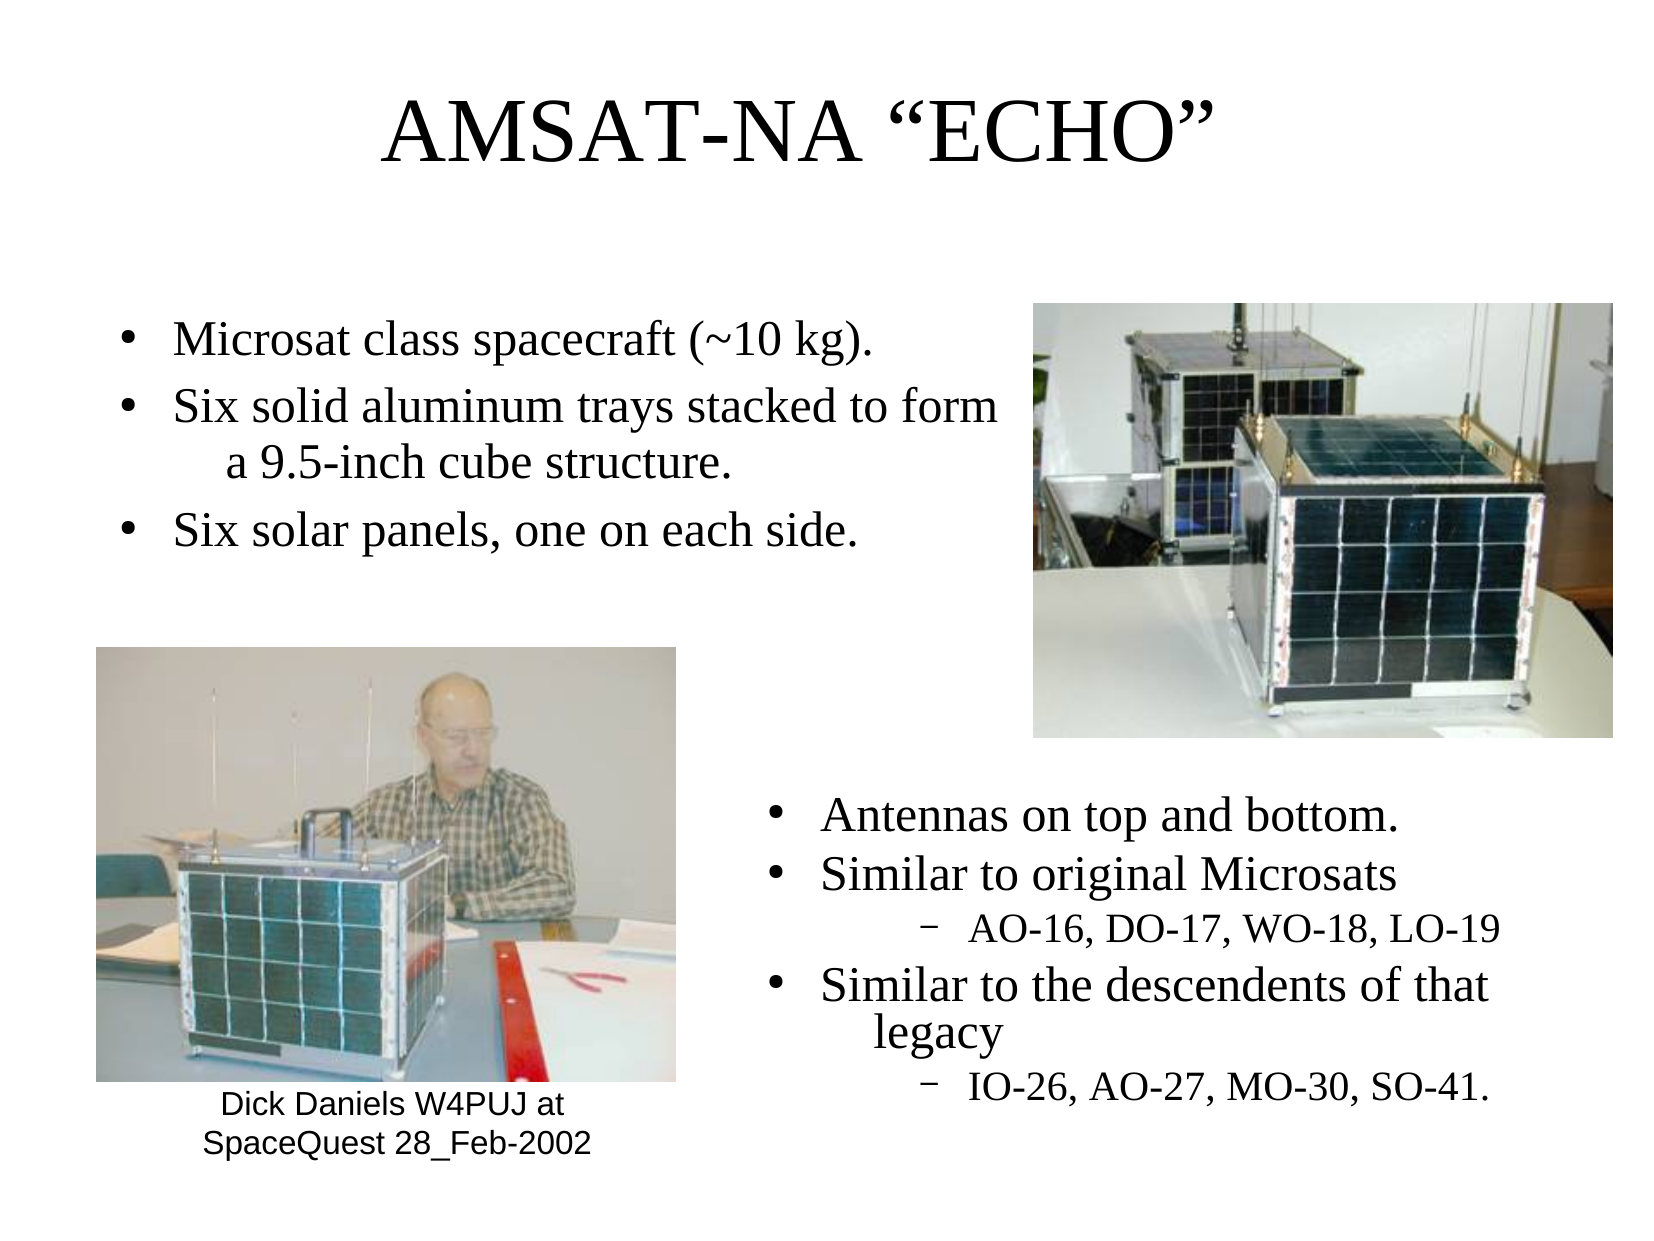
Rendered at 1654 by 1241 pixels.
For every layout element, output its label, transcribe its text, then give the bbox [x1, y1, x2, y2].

picture [96, 647, 676, 1082]
list Antennas on top and bottom. Similar to original Microsats AO-16, DO-17, WO-18, LO-19 Similar to the descendents of that legacy IO-26, AO-27, MO-30, SO-41. [716, 785, 1571, 1172]
title AMSAT-NA “ECHO” [234, 41, 1365, 221]
picture [1033, 303, 1613, 738]
list Microsat class spacecraft (~10 kg). Six solid aluminum trays stacked to form a 9.5-inch cube structure. Six solar panels, one on each side. [68, 303, 1033, 621]
text_box Dick Daniels W4PUJ at SpaceQuest 28_Feb-2002 [165, 1074, 630, 1180]
